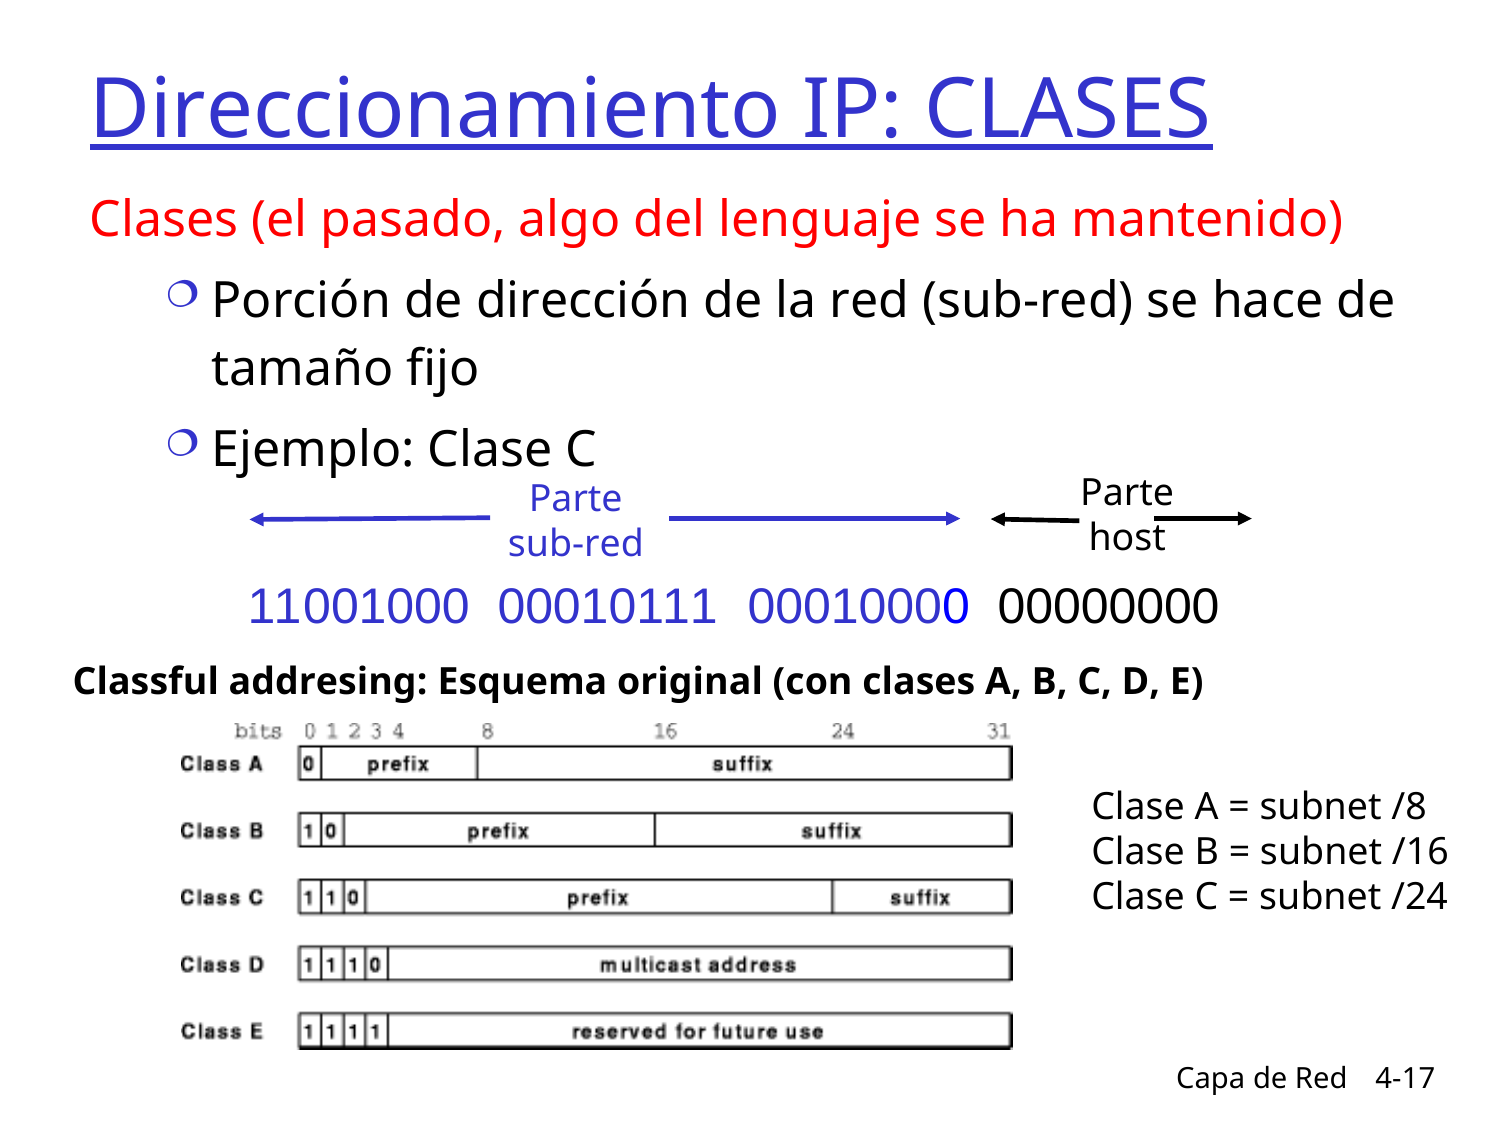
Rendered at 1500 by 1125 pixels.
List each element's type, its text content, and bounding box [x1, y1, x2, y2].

text_box Parte host [1065, 460, 1190, 567]
picture [181, 723, 1013, 1051]
text_box Classful addresing: Esquema original (con clases A, B, C, D, E) [57, 649, 1426, 710]
text_box Parte sub-red [492, 466, 659, 573]
title Direccionamiento IP: CLASES [75, 15, 1463, 175]
text_box 11001000 00010111 00010000 00000000 [232, 565, 1235, 642]
list Clases (el pasado, algo del lenguaje se ha mantenido) Porción de dirección de la red (sub-red) se hace de tamaño fijo Ejemplo: Clase C [75, 175, 1463, 551]
text_box Clase A = subnet /8 Clase B = subnet /16 Clase C = subnet /24 [1076, 774, 1465, 925]
